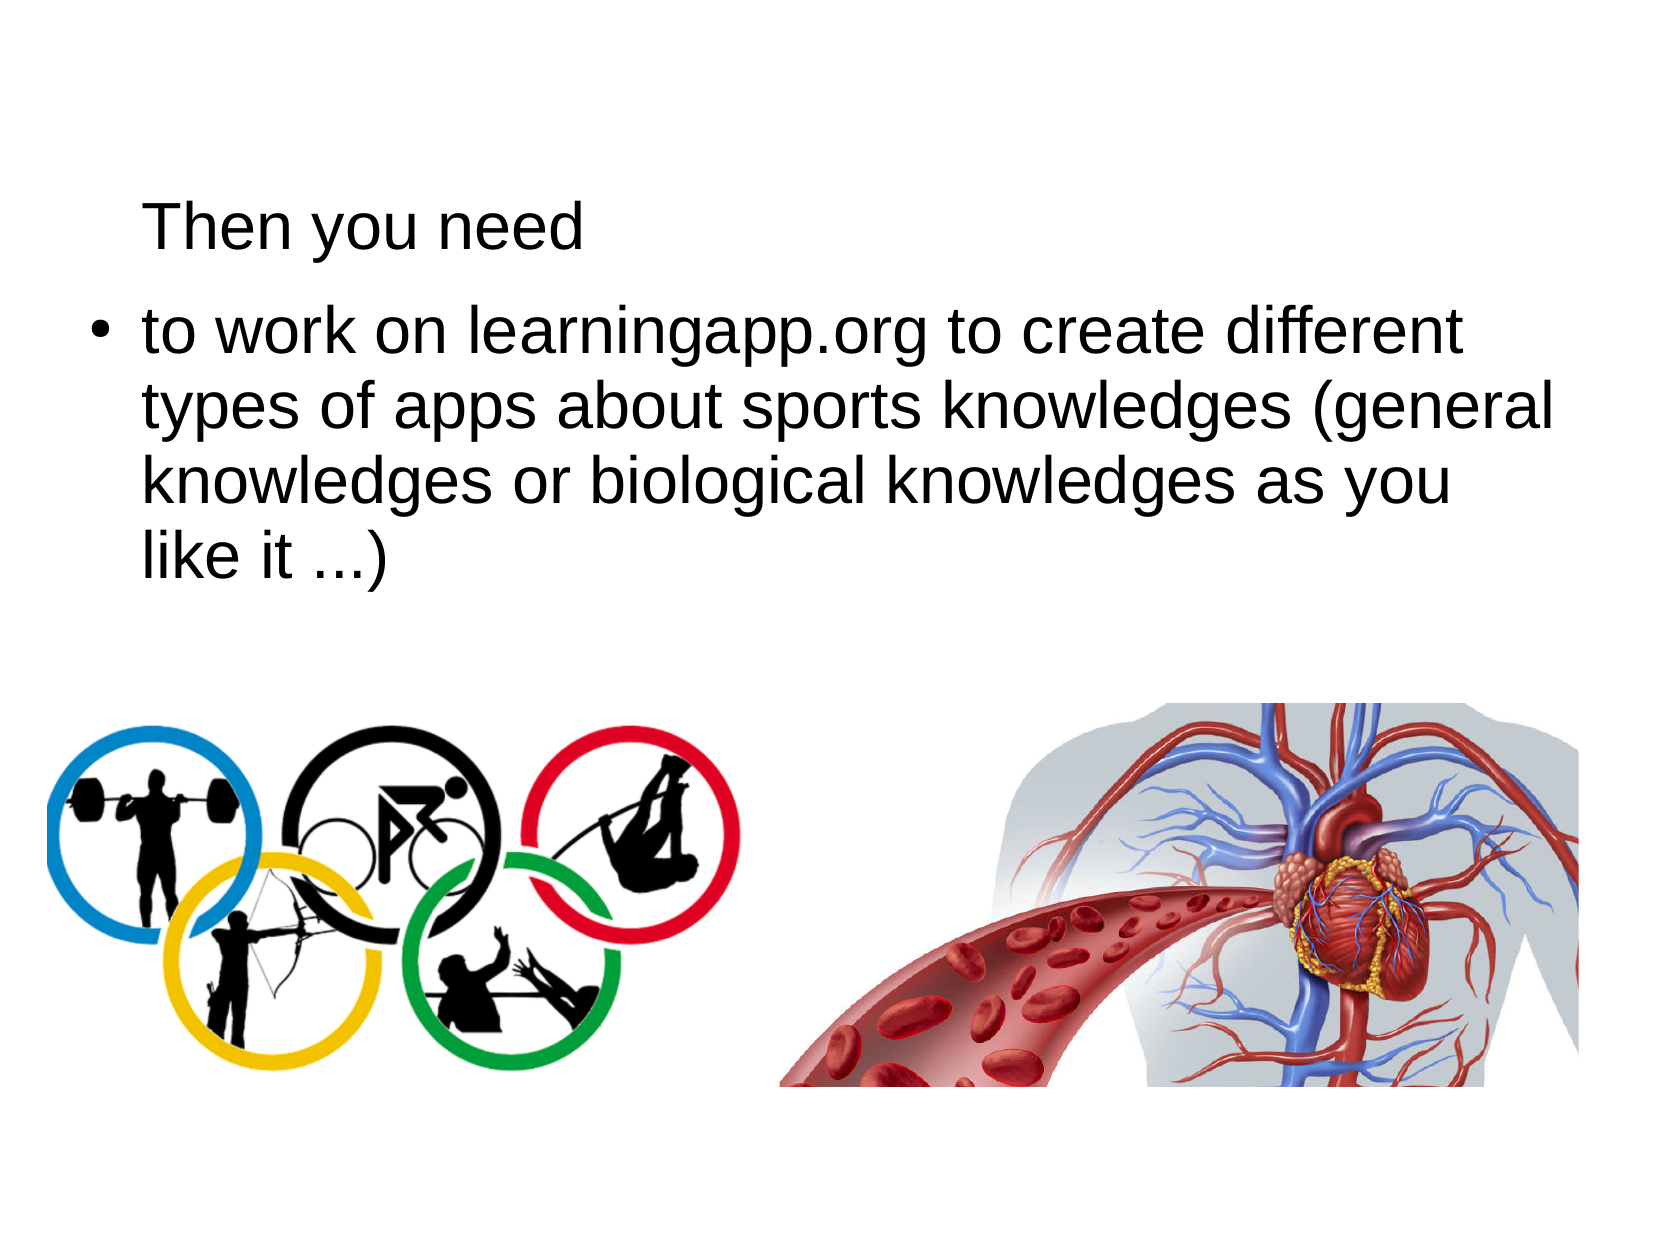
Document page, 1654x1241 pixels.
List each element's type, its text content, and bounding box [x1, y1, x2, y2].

list Then you need to work on learningapp.org to create different types of apps about sports knowledges (general knowledges or biological knowledges as you like it ...) [70, 188, 1560, 596]
picture [47, 703, 1579, 1111]
